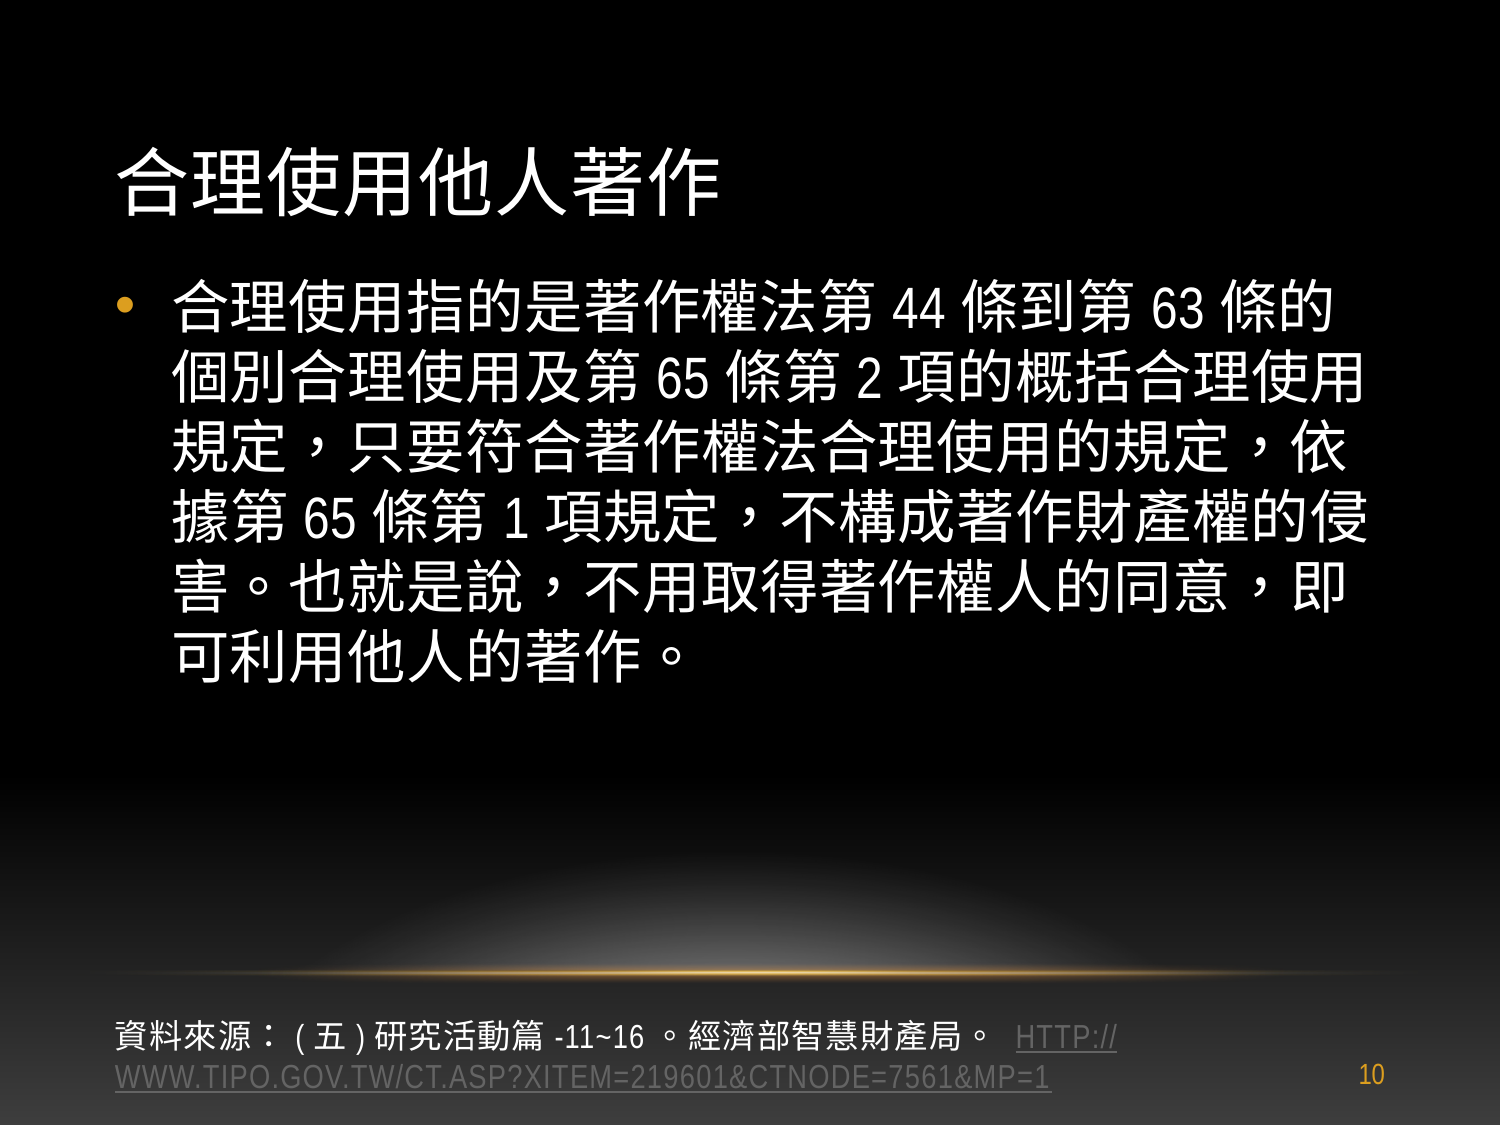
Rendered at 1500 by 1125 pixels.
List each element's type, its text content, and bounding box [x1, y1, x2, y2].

list 合理使用指的是著作權法第44條到第63條的個別合理使用及第65條第2項的概括合理使用規定，只要符合著作權法合理使用的規定，依據第65條第1項規定，不構成著作財產權的侵害。也就是說，不用取得著作權人的同意，即可利用他人的著作。 [99, 262, 1400, 938]
title 合理使用他人著作 [99, 45, 1400, 233]
slide_number <編號> [1237, 1042, 1400, 1103]
picture [0, 0, 1500, 1125]
footer 資料來源：(五)研究活動篇-11~16。經濟部智慧財產局。 http://www.tipo.gov.tw/ct.asp?xItem=219601&ctNode=7561&mp=1 [99, 1011, 1222, 1100]
